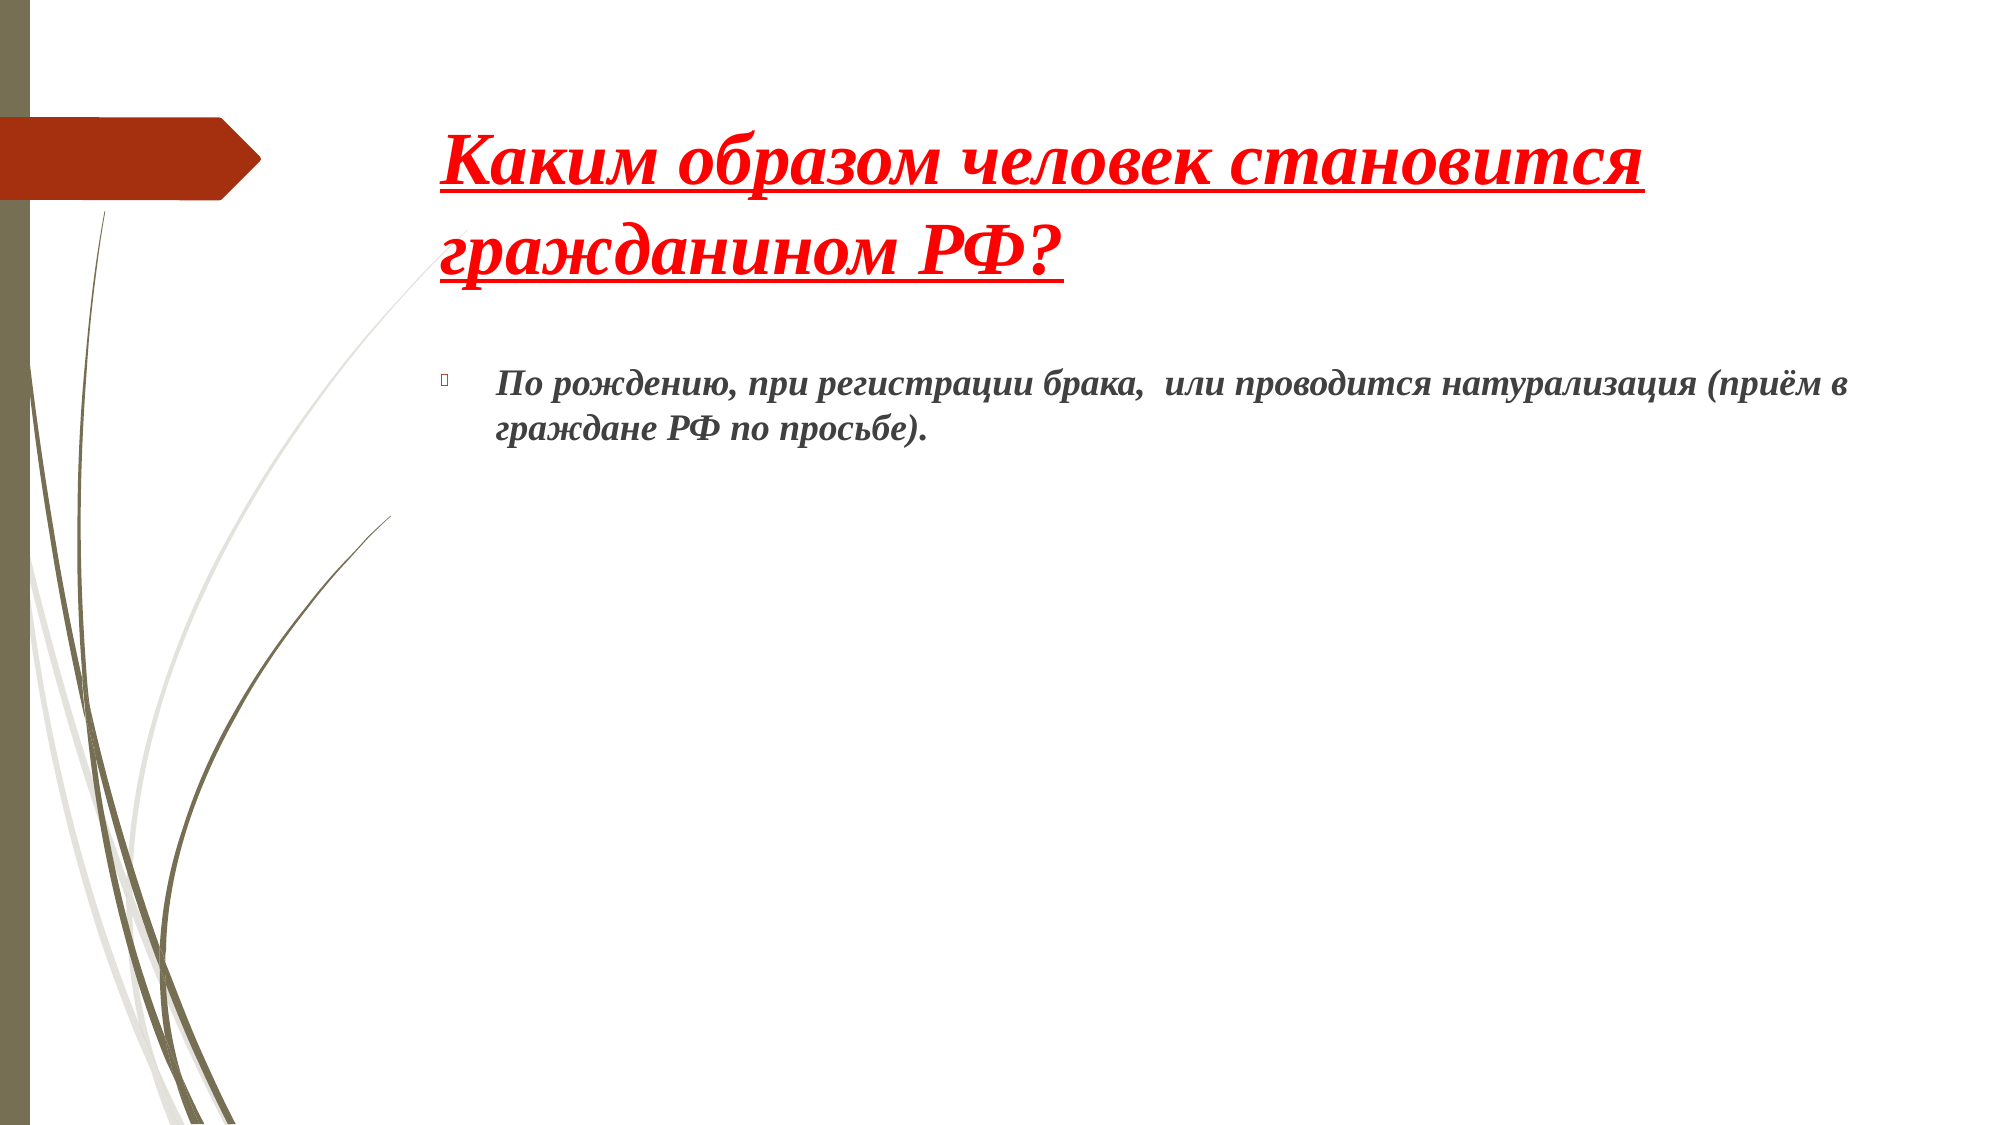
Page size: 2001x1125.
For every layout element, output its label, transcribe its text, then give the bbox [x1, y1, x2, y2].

title Каким образом человек становится гражданином РФ? [425, 102, 1888, 313]
list По рождению, при регистрации брака, или проводится натурализация (приём в граждане РФ по просьбе). [424, 350, 1888, 970]
